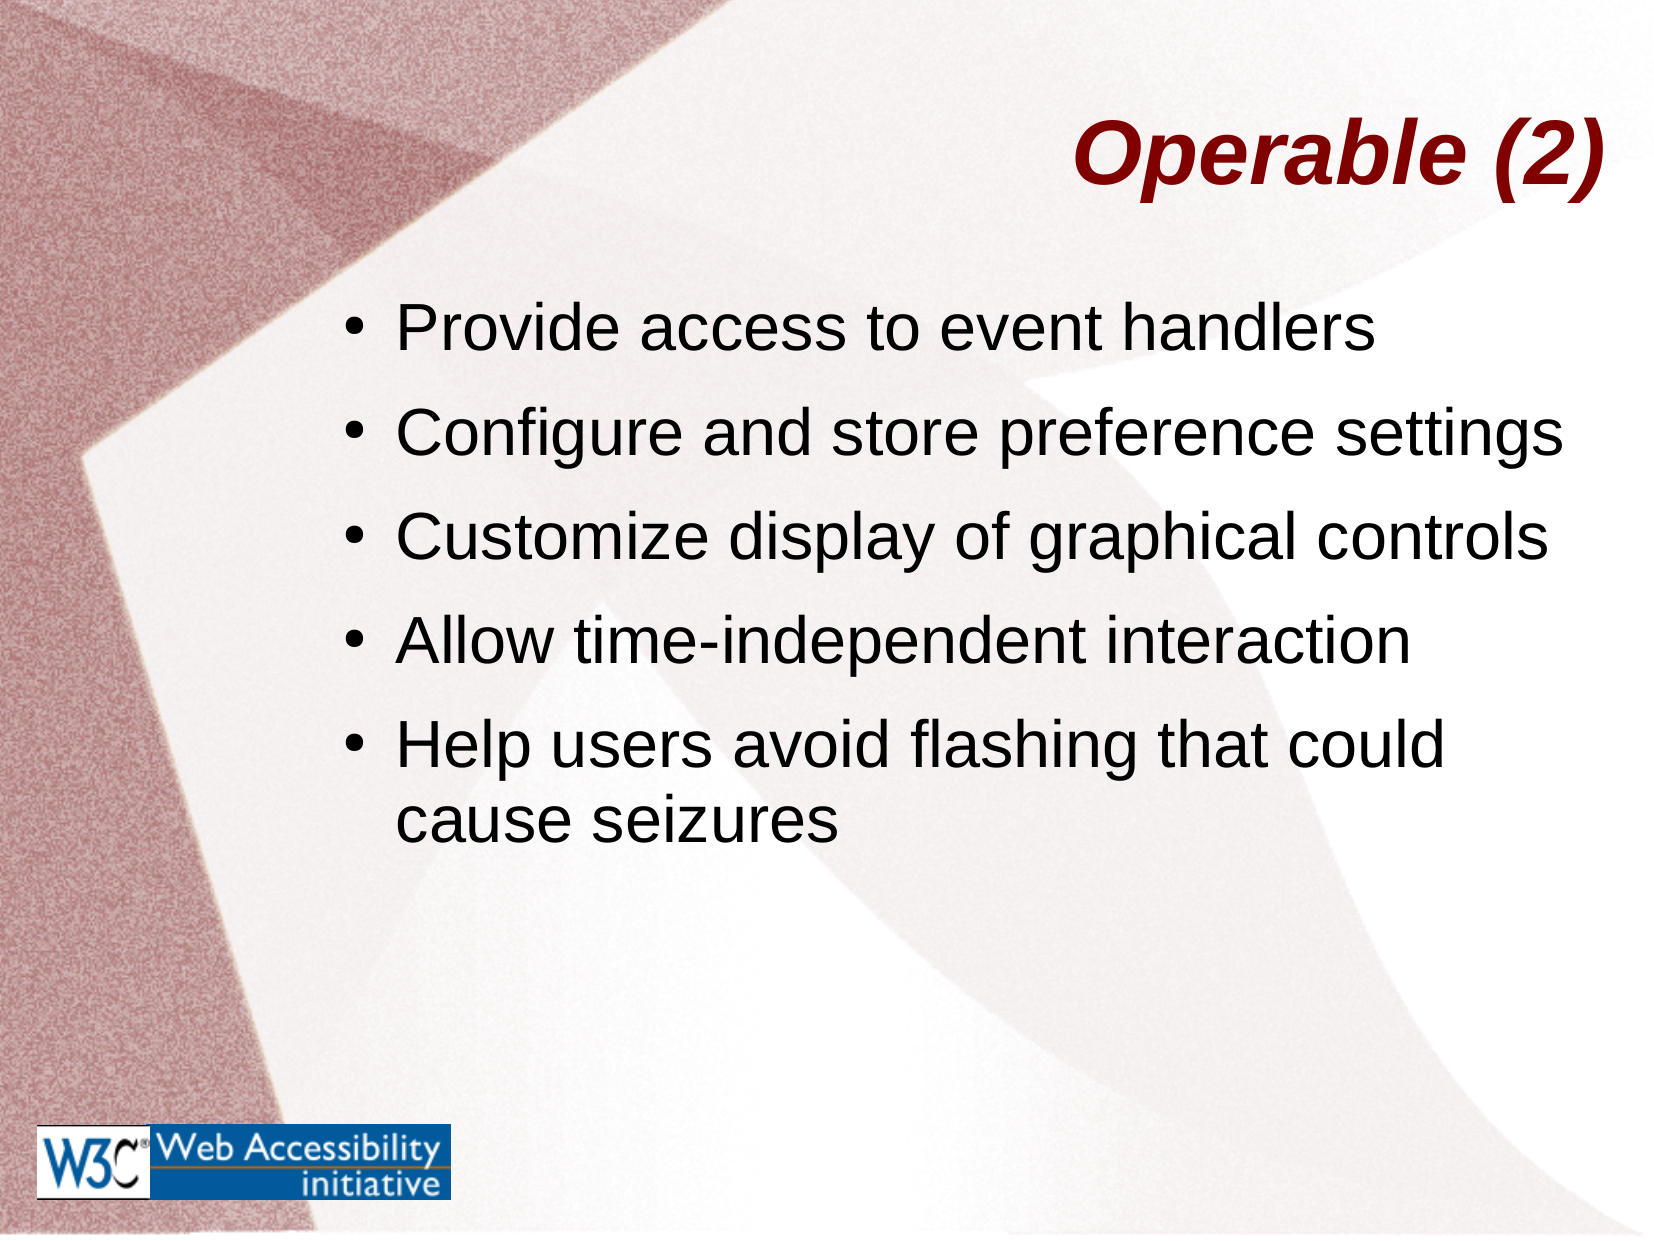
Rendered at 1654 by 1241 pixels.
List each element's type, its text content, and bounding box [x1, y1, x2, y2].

list Provide access to event handlers Configure and store preference settings Customize display of graphical controls Allow time-independent interaction Help users avoid flashing that could cause seizures [324, 290, 1601, 916]
title Operable (2) [596, 49, 1607, 257]
picture [0, 0, 1654, 1241]
